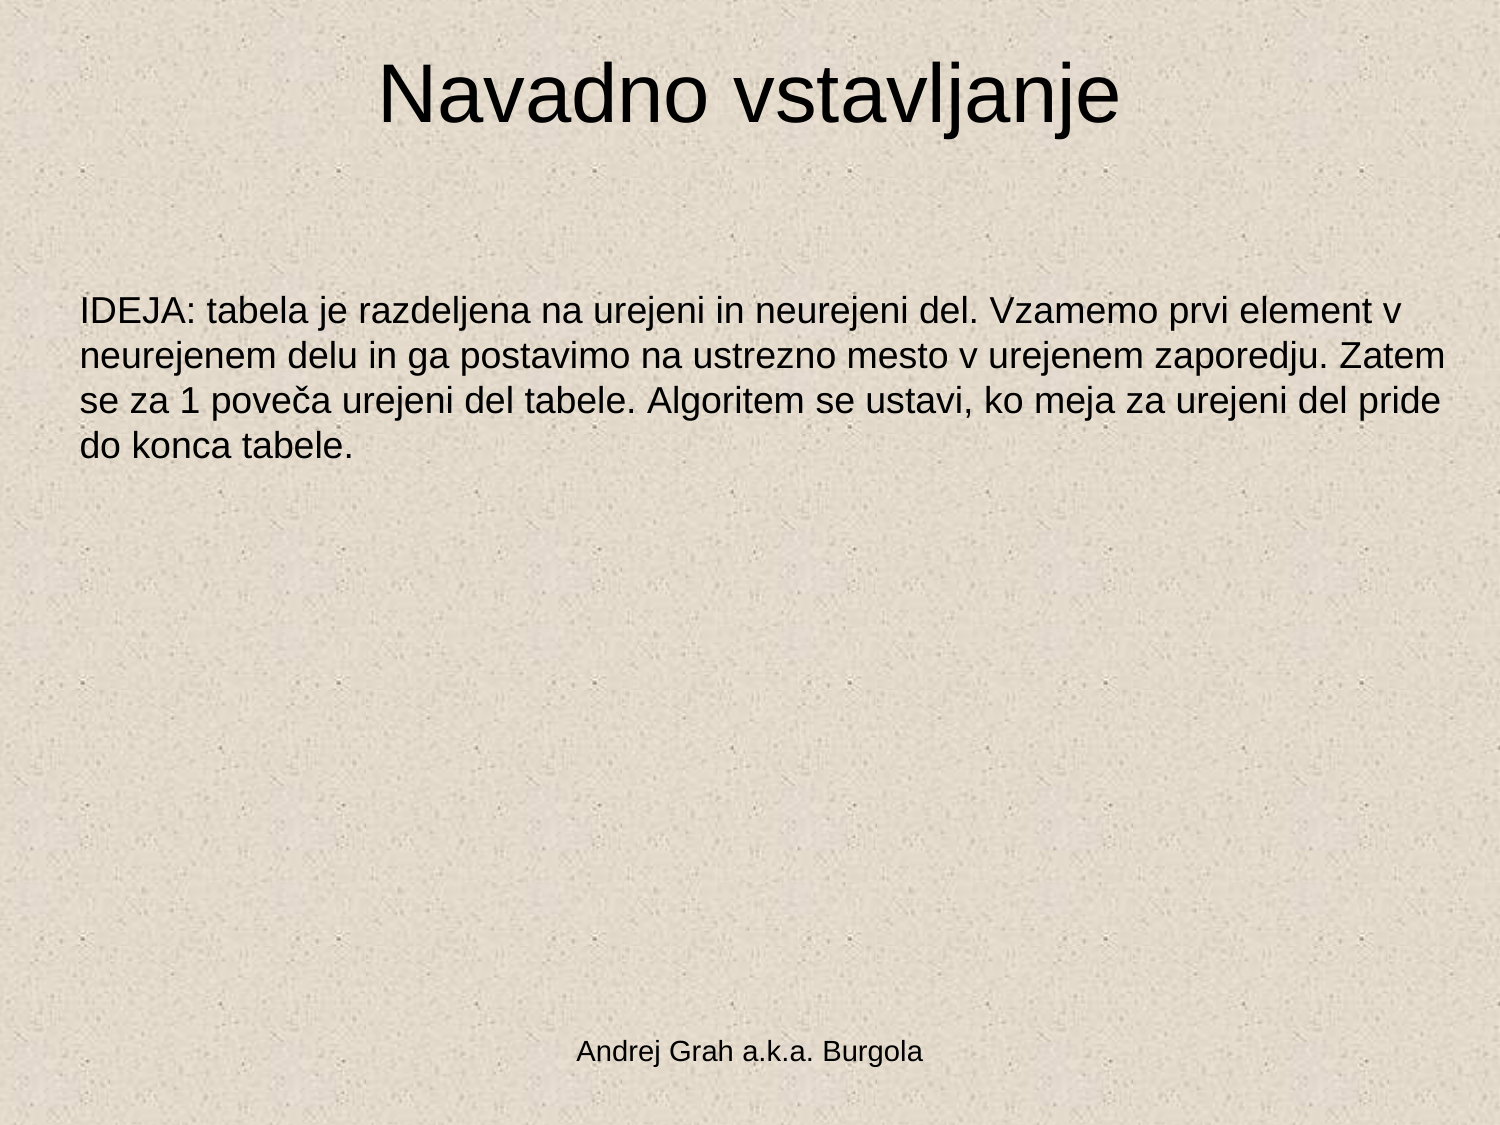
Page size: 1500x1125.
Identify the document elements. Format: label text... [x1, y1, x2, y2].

text_box Andrej Grah a.k.a. Burgola [512, 1024, 988, 1103]
title Navadno vstavljanje [75, 31, 1426, 247]
text_box IDEJA: tabela je razdeljena na urejeni in neurejeni del. Vzamemo prvi element v neurejenem delu in ga postavimo na ustrezno mesto v urejenem zaporedju. Zatem se za 1 poveča urejeni del tabele. Algoritem se ustavi, ko meja za urejeni del pride do konca tabele. [64, 278, 1471, 475]
picture [0, 0, 1500, 1125]
